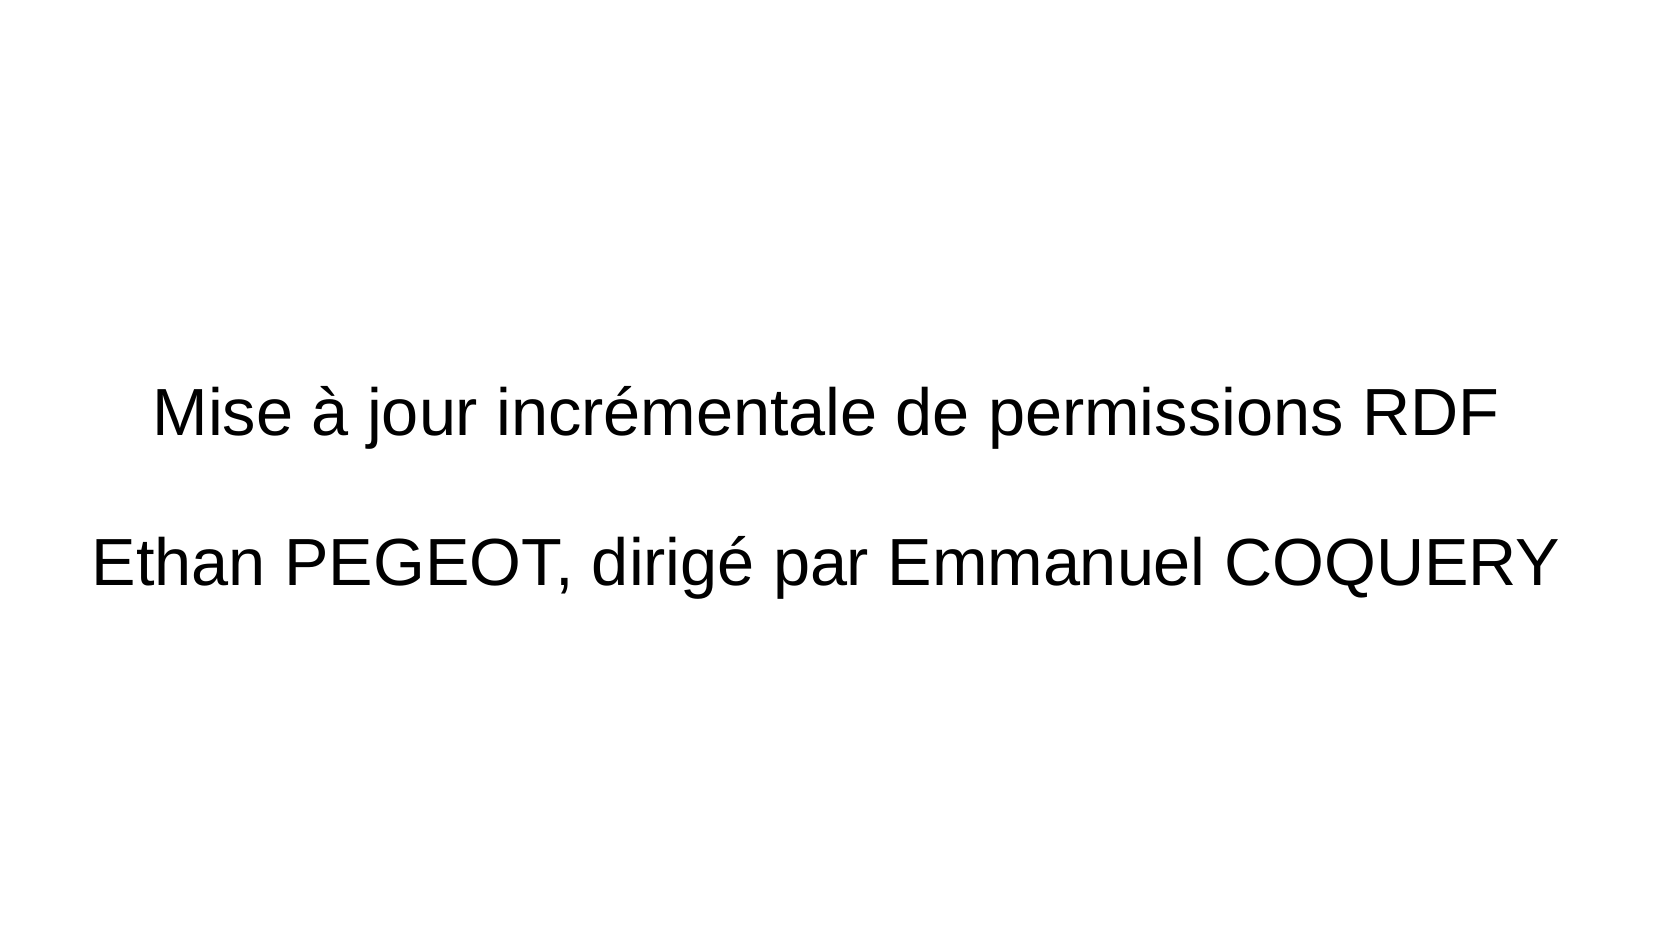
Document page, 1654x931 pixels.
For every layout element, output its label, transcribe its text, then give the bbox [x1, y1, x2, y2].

subtitle Mise à jour incrémentale de permissions RDF Ethan PEGEOT, dirigé par Emmanuel COQUERY [82, 217, 1571, 758]
